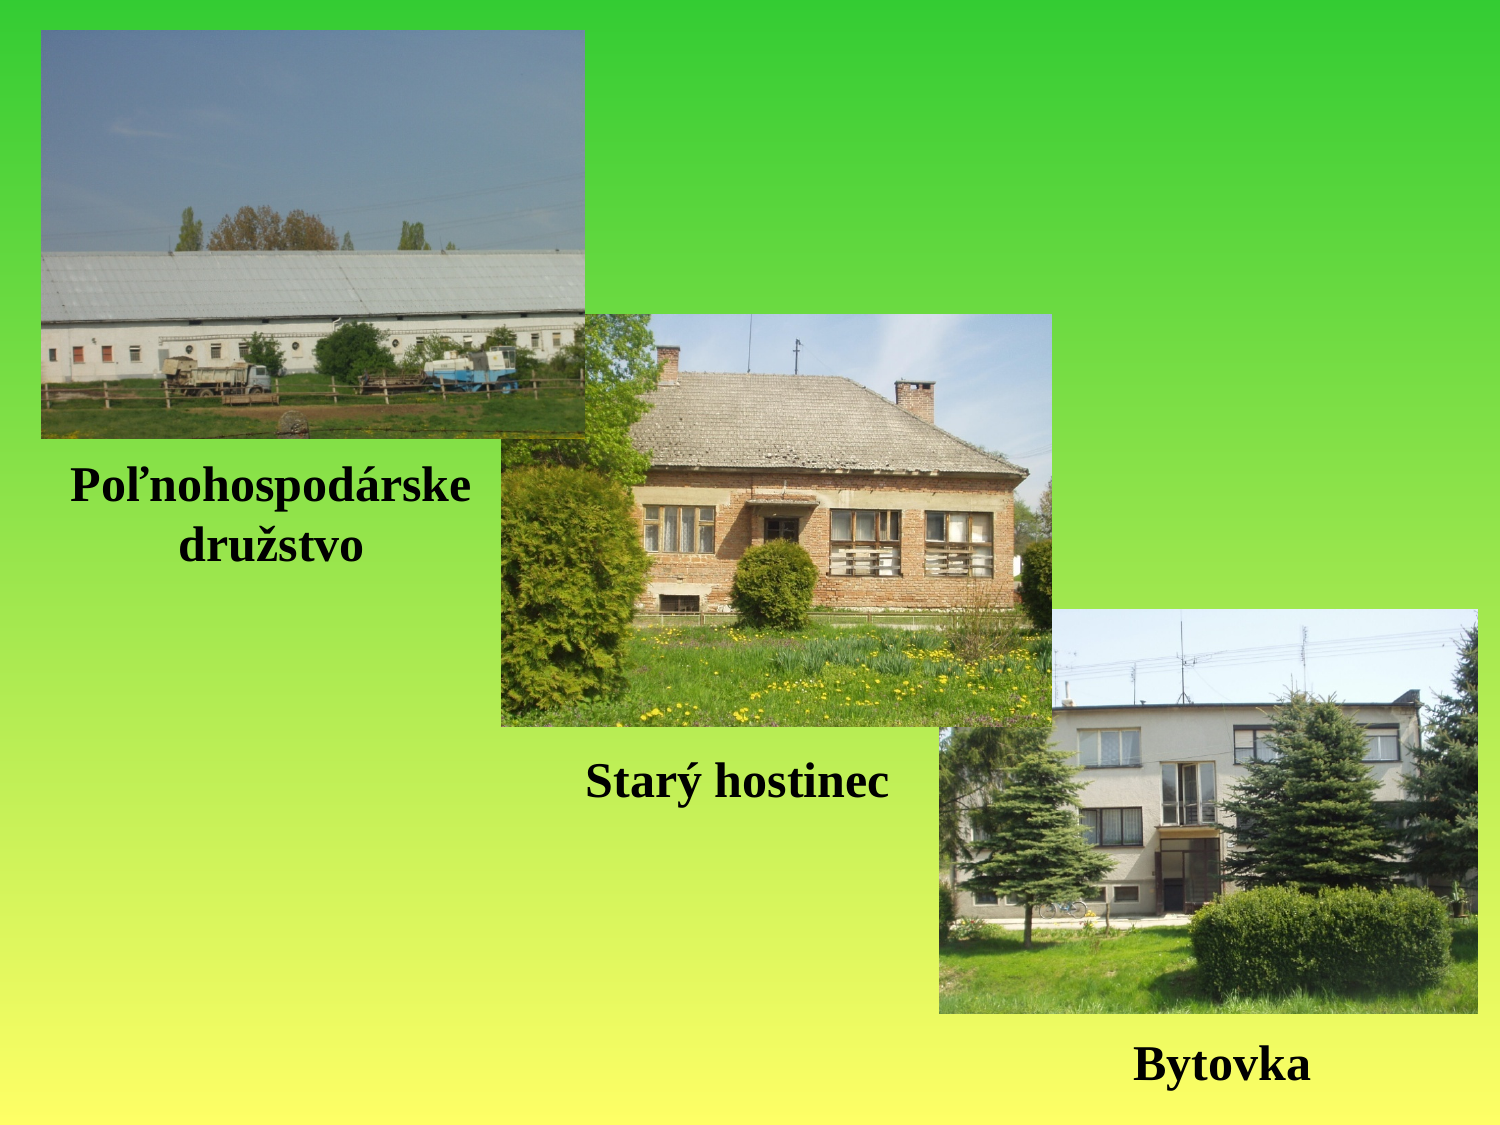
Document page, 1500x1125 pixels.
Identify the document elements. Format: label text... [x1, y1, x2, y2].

text_box Starý hostinec [560, 739, 916, 816]
text_box Bytovka [1045, 1023, 1400, 1099]
picture [41, 30, 1478, 1014]
text_box Poľnohospodárske družstvo [53, 444, 491, 580]
